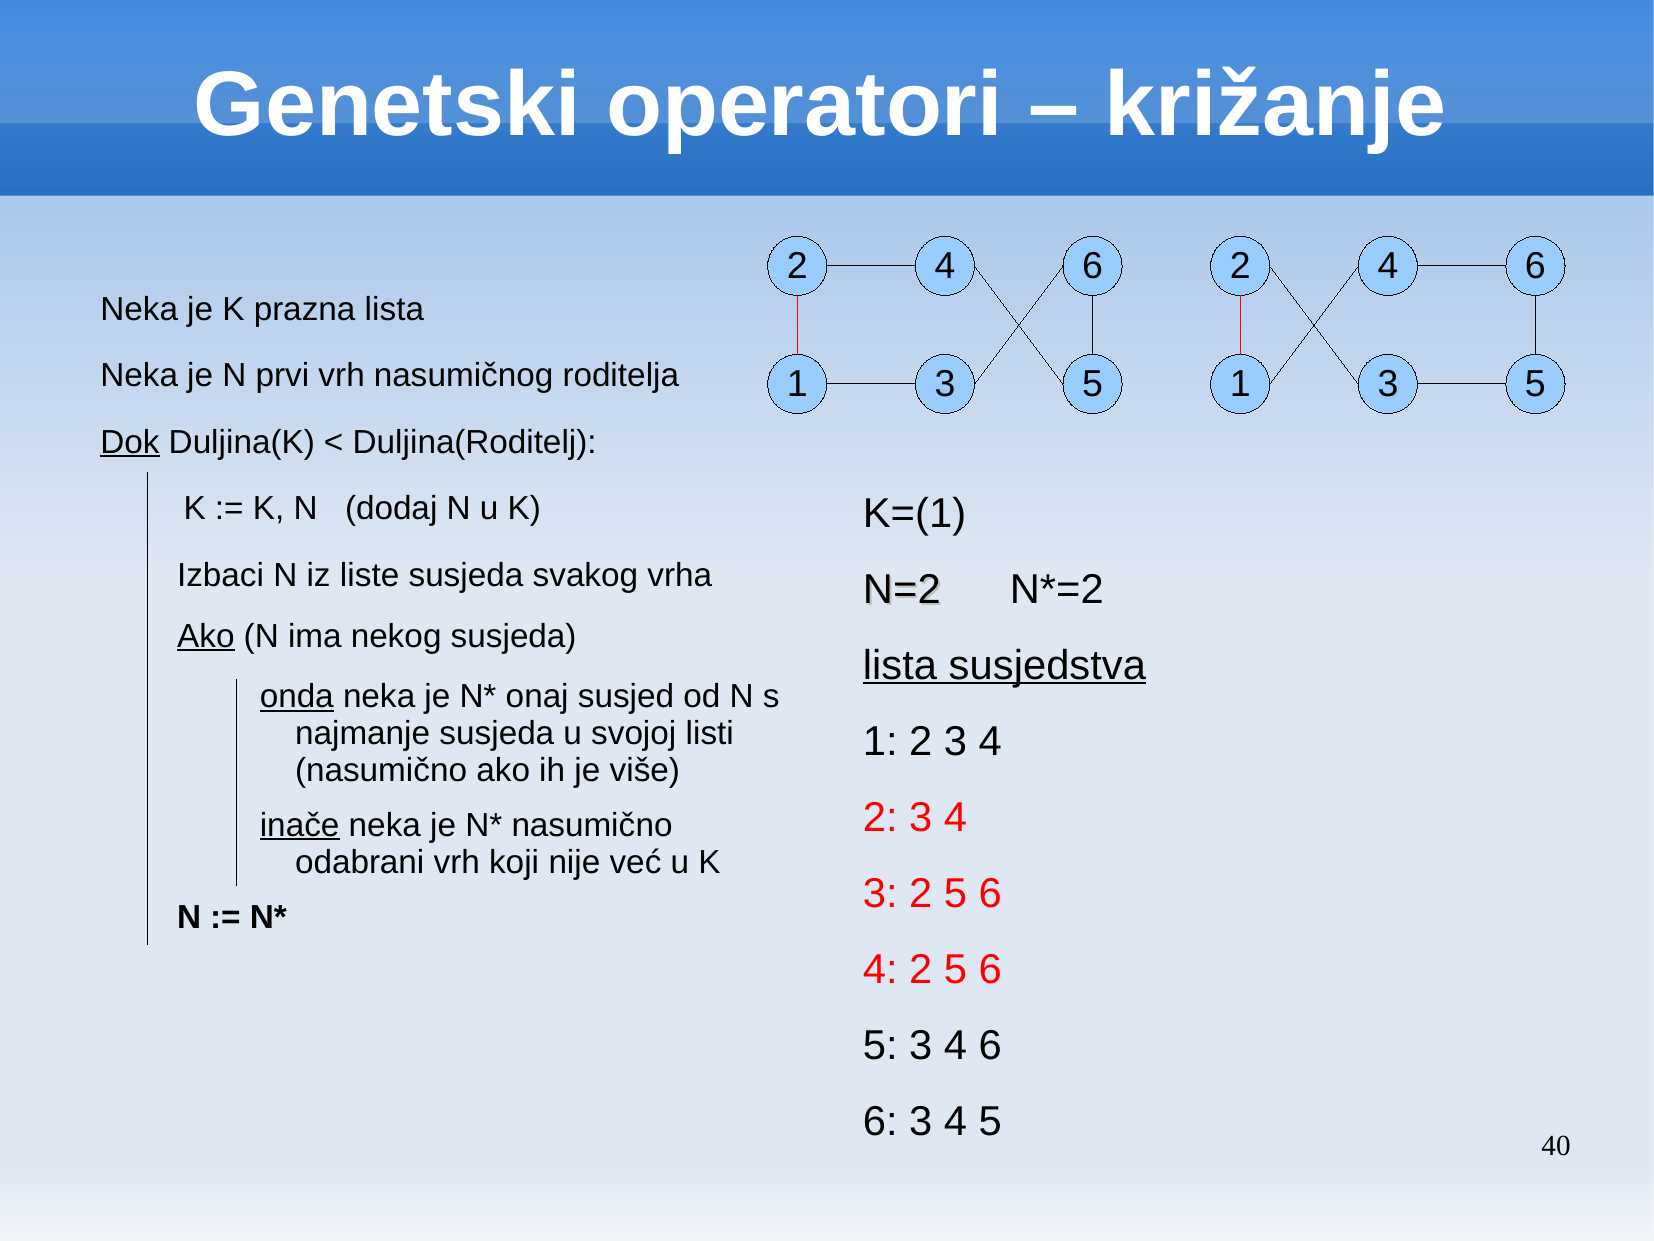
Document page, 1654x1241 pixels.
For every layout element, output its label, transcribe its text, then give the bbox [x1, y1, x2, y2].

text_box 2 [1210, 236, 1270, 296]
text_box 5 [1505, 354, 1566, 414]
list K=(1) N=2 N*=2 lista susjedstva 1: 2 3 4 2: 3 4 3: 2 5 6 4: 2 5 6 5: 3 4 6 6: 3 4 5 [845, 290, 1572, 1211]
text_box 1 [767, 354, 827, 414]
text_box 1 [1210, 354, 1270, 414]
text_box 5 [1062, 354, 1123, 414]
list Neka je K prazna lista Neka je N prvi vrh nasumičnog roditelja Dok Duljina(K) < Duljina(Roditelj): K := K, N (dodaj N u K) Izbaci N iz liste susjeda svakog vrha Ako (N ima nekog susjeda) onda neka je N* onaj susjed od N s najmanje susjeda u svojoj listi (nasumično ako ih je više) inače neka je N* nasumično odabrani vrh koji nije već u K N := N* [82, 290, 809, 1134]
title Genetski operatori – križanje [76, 0, 1565, 208]
text_box 6 [1505, 236, 1566, 296]
text_box 3 [1358, 354, 1418, 414]
text_box 4 [1358, 236, 1418, 296]
text_box 2 [767, 236, 827, 296]
text_box 3 [915, 354, 975, 414]
text_box 4 [915, 236, 975, 296]
text_box 6 [1063, 236, 1123, 296]
picture [0, 0, 1654, 1241]
